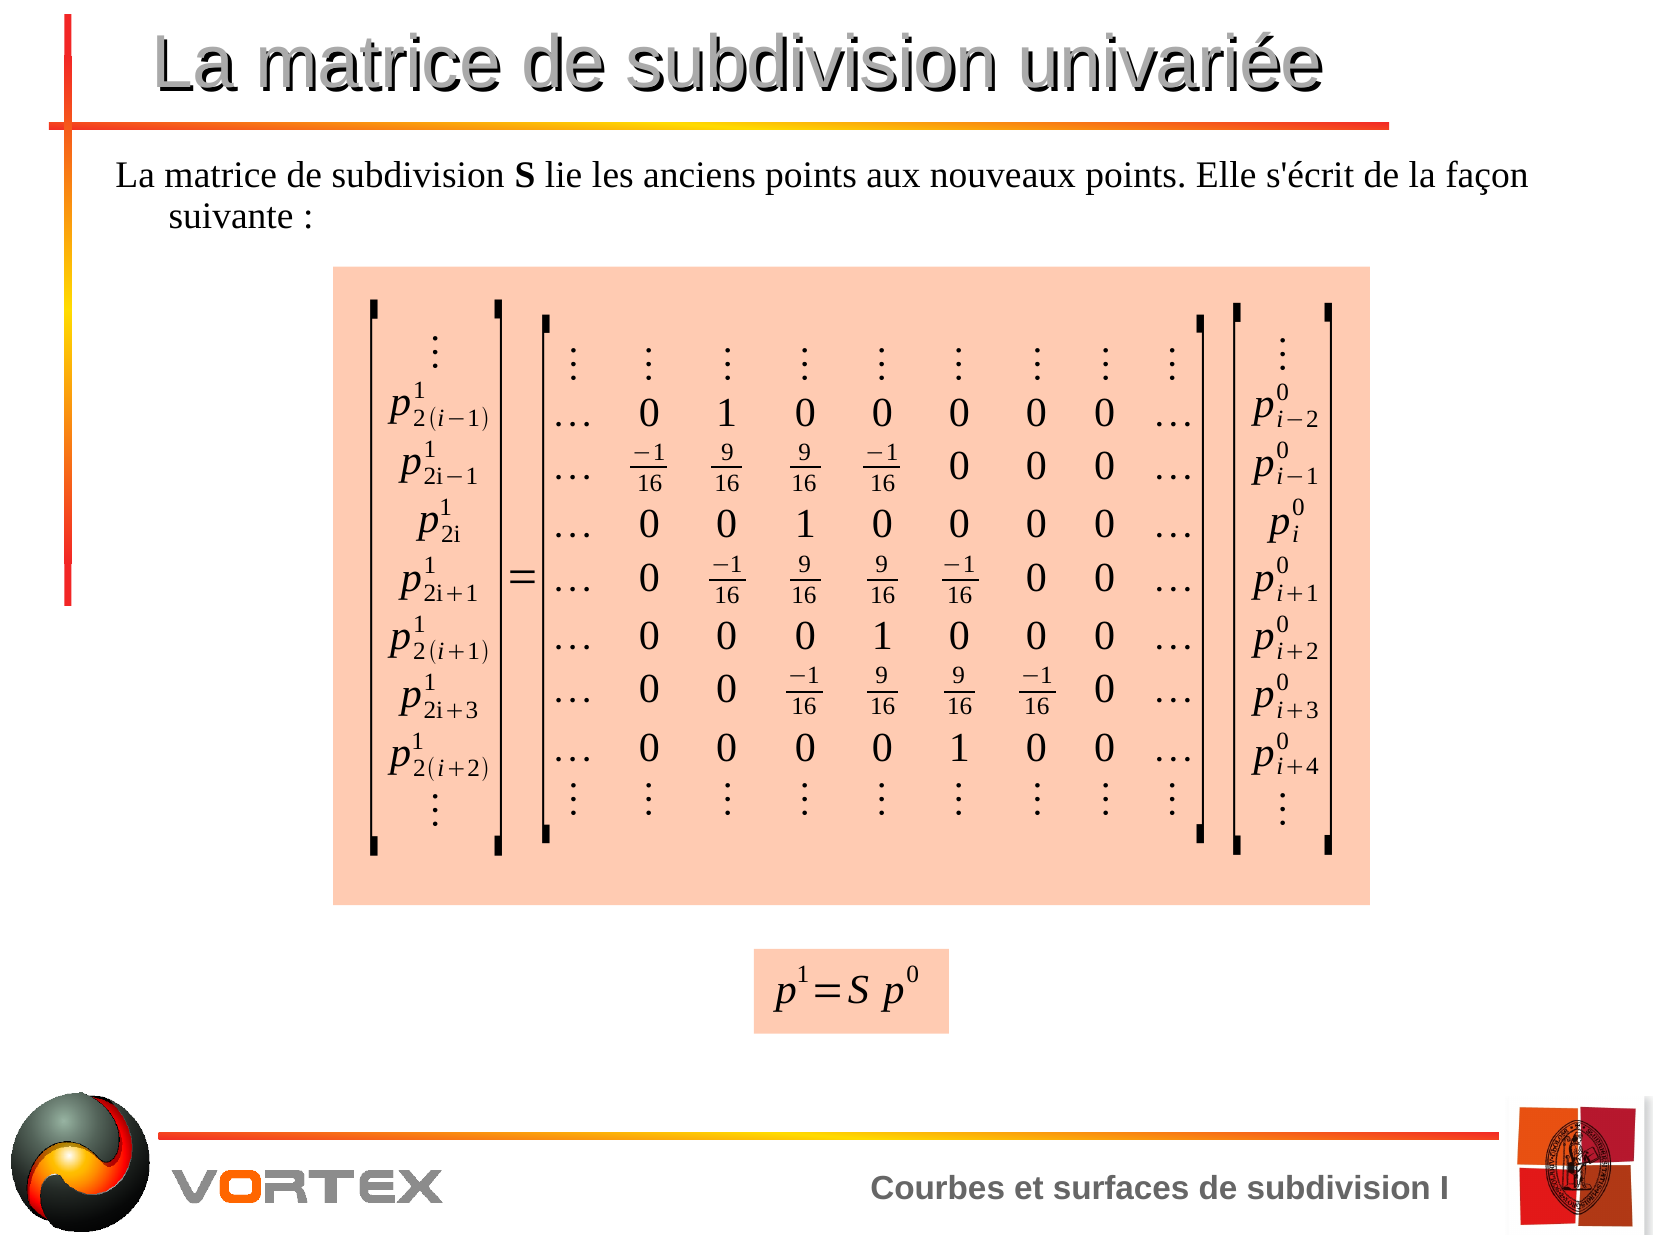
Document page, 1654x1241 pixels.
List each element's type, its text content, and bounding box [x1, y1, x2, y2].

chart [761, 960, 927, 1012]
picture [1505, 1096, 1653, 1235]
list La matrice de subdivision S lie les anciens points aux nouveaux points. Elle s'écrit de la façon suivante : [97, 153, 1571, 1109]
title La matrice de subdivision univariée [82, 4, 1392, 120]
chart [360, 297, 1343, 858]
picture [11, 1092, 443, 1232]
